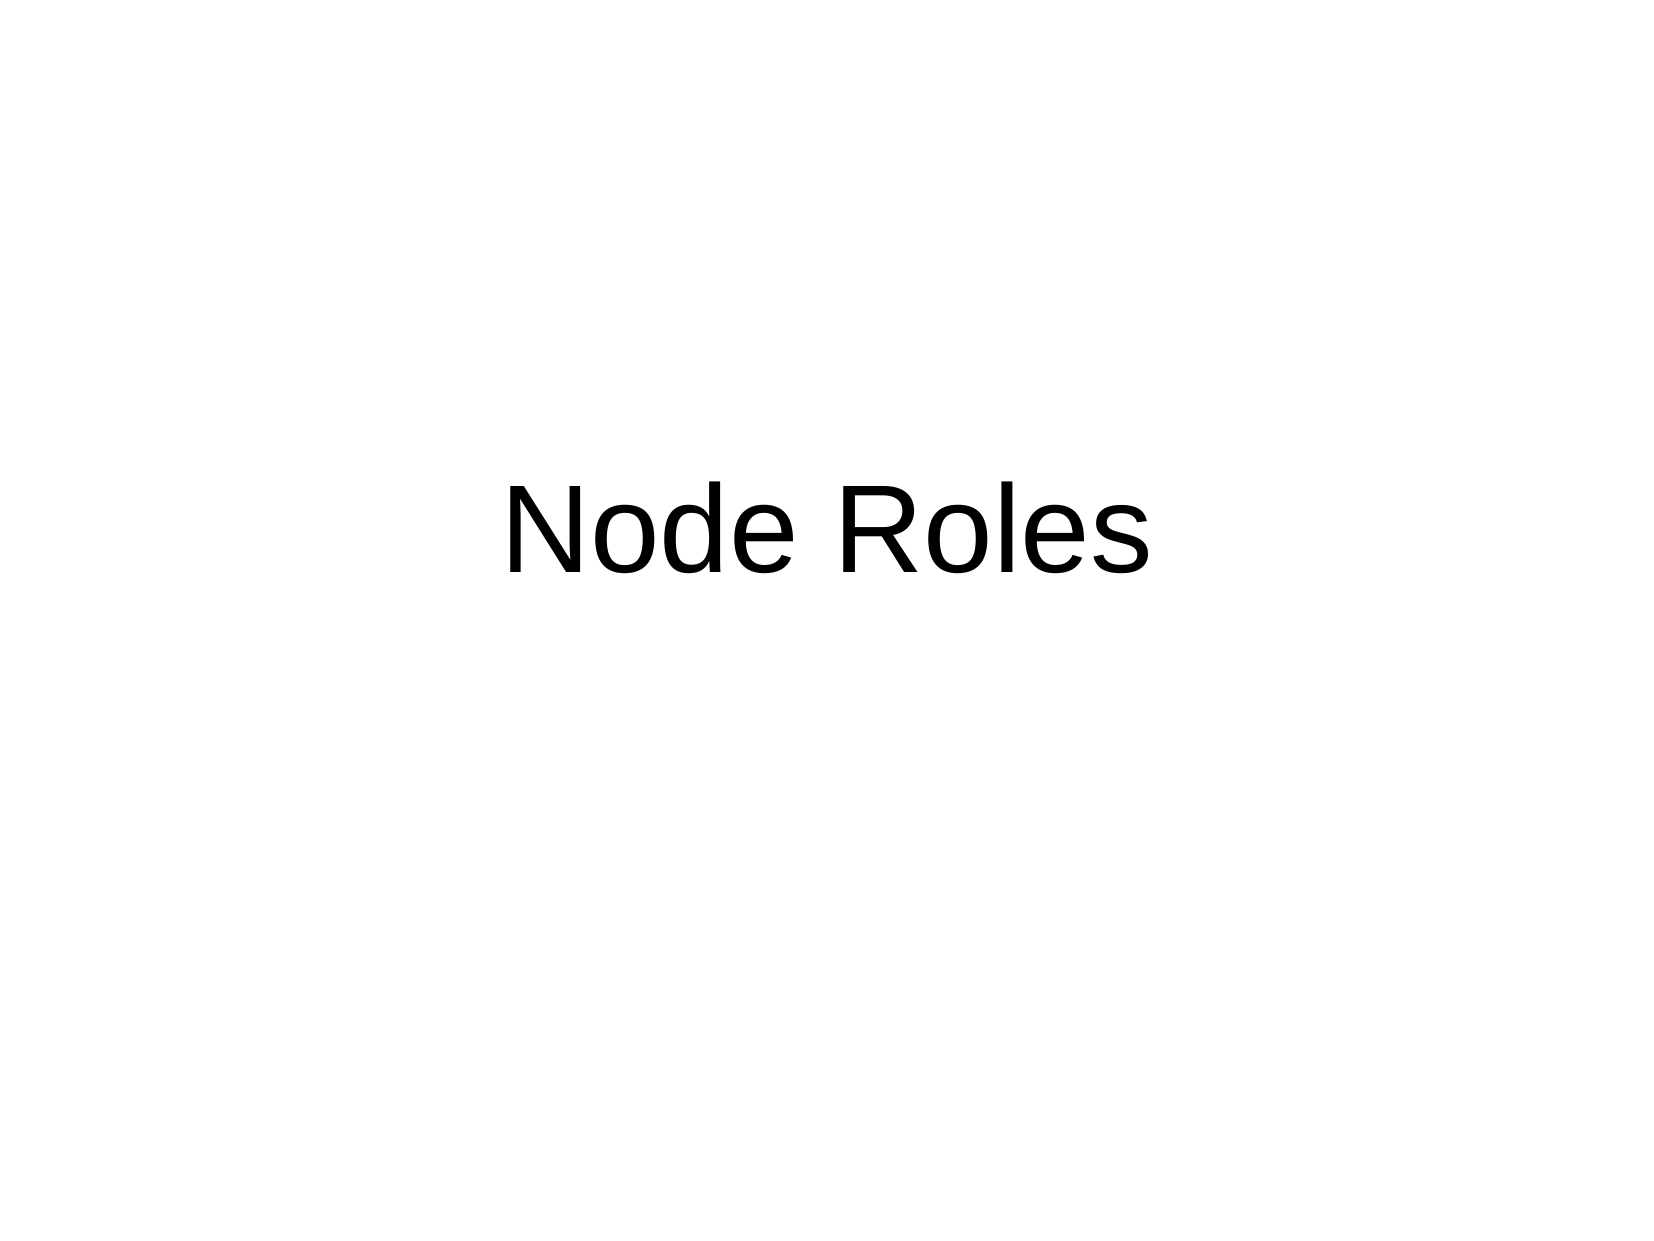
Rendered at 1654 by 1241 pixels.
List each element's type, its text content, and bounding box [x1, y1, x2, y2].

subtitle Node Roles [82, 49, 1571, 1010]
